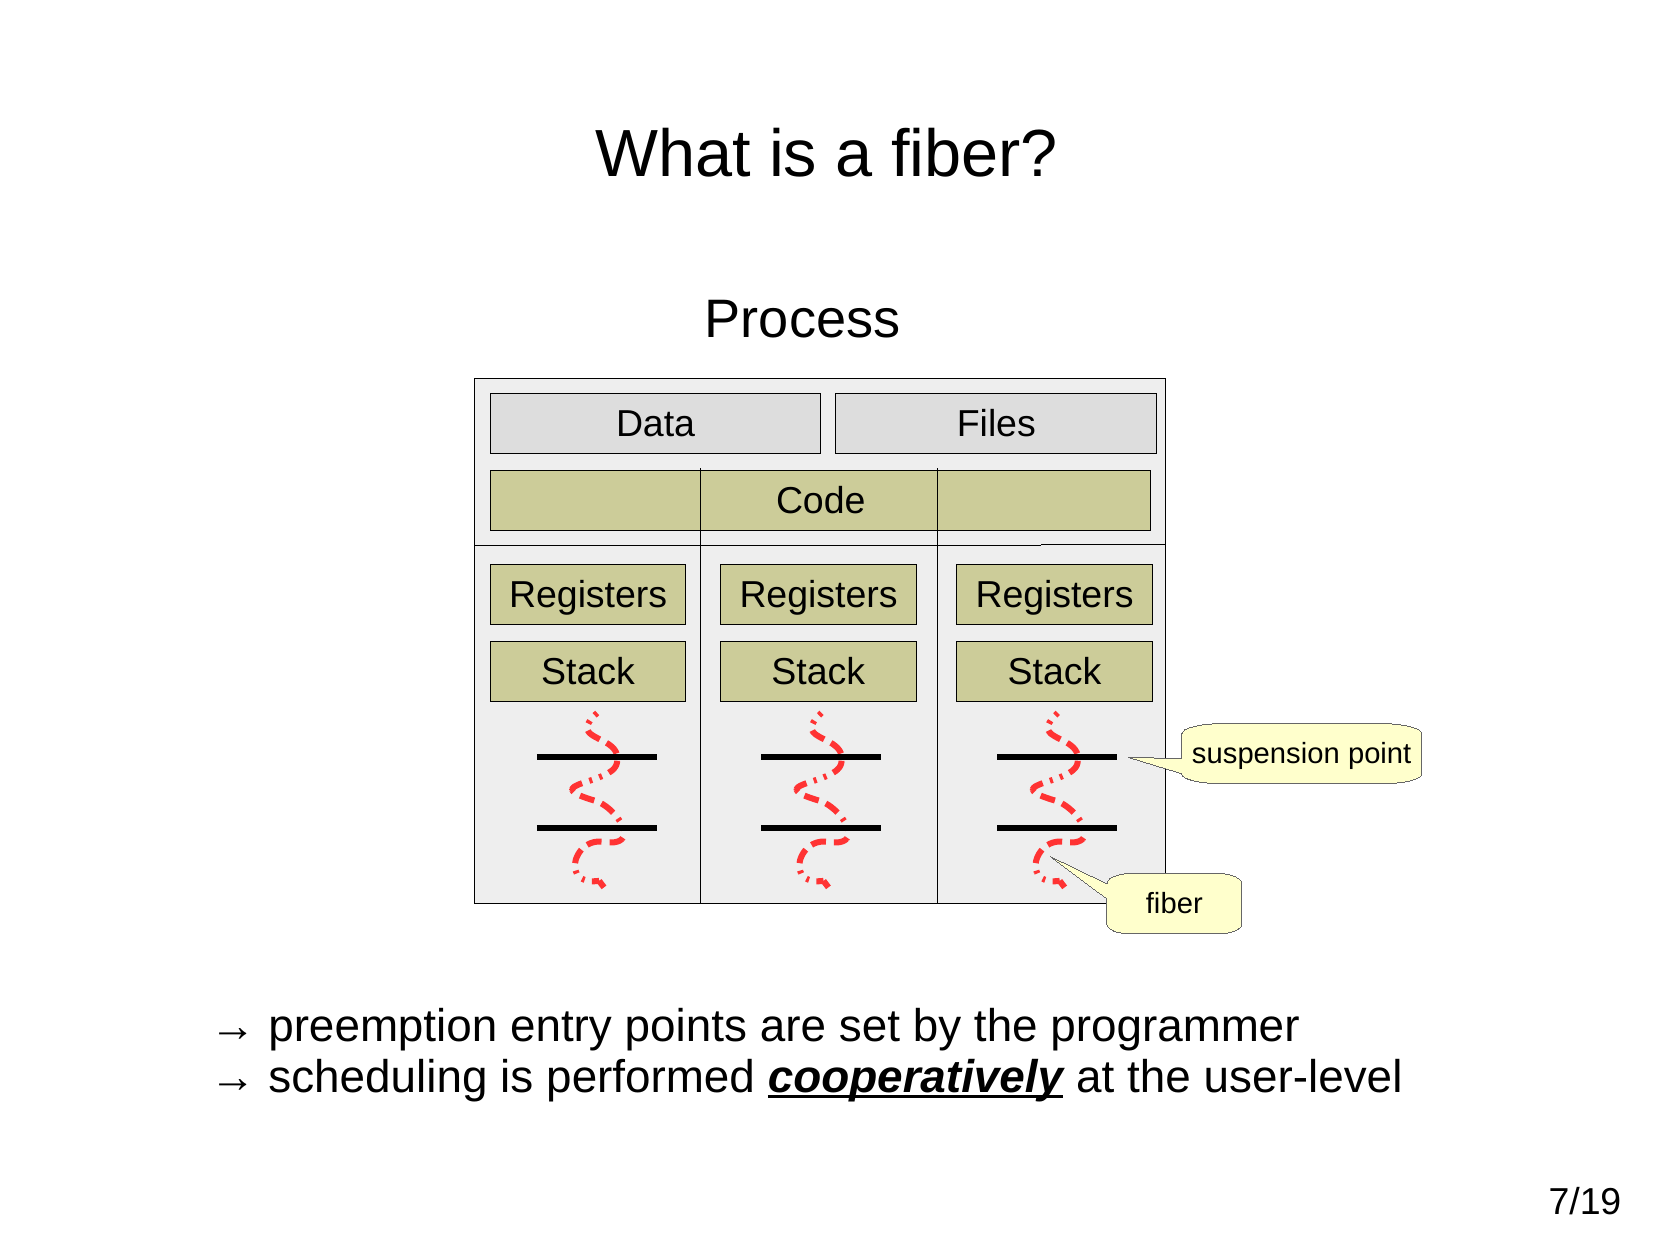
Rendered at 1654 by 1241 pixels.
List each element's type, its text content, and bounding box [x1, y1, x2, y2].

text_box → preemption entry points are set by the programmer → scheduling is performed cooperatively at the user-level [195, 992, 1501, 1123]
text_box Stack [956, 641, 1153, 702]
text_box Code [701, 470, 937, 531]
text_box Registers [956, 564, 1153, 625]
title What is a fiber? [82, 49, 1571, 257]
text_box [701, 531, 937, 545]
text_box Files [835, 393, 1157, 454]
text_box Stack [720, 641, 917, 702]
text_box Stack [490, 641, 686, 702]
text_box Registers [490, 564, 686, 625]
text_box fiber [1050, 856, 1242, 934]
text_box Code [490, 470, 700, 531]
text_box suspension point [1128, 723, 1422, 784]
text_box [474, 546, 700, 904]
text_box Registers [720, 564, 917, 625]
text_box Data [490, 393, 821, 454]
text_box Code [938, 470, 1151, 531]
text_box [701, 546, 937, 904]
text_box [474, 378, 1166, 904]
text_box Process [690, 281, 946, 364]
